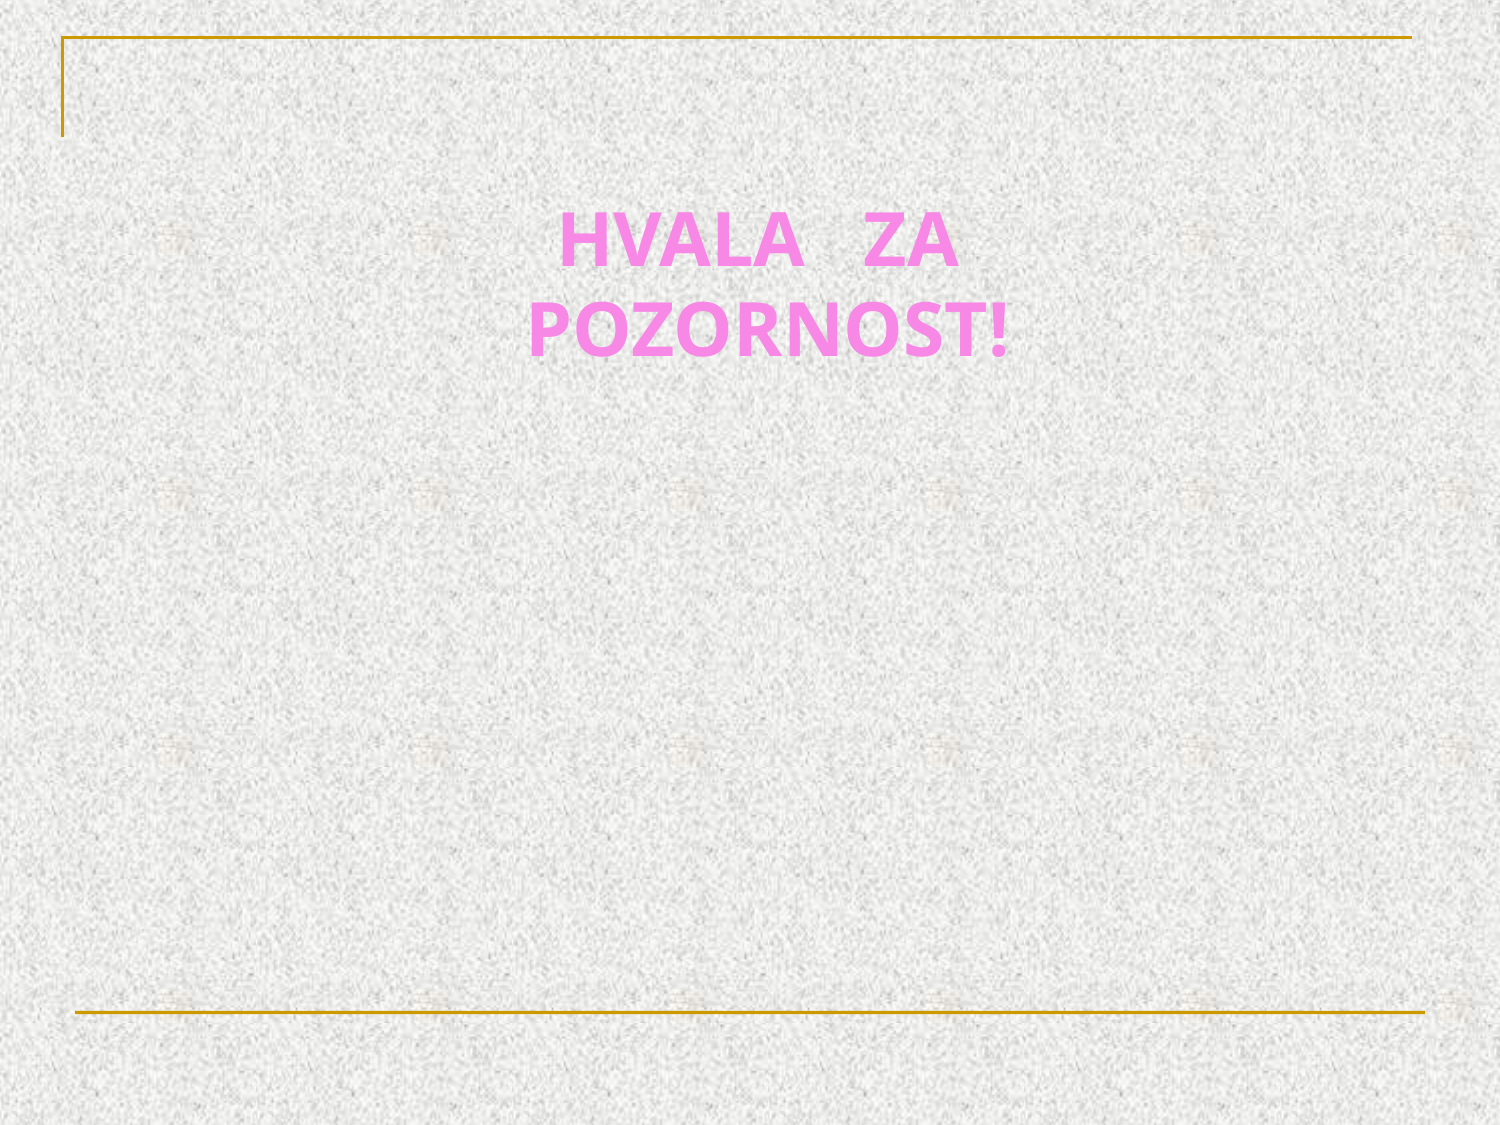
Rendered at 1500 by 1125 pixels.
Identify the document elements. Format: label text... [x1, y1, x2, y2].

text_box HVALA ZA POZORNOST! [135, 184, 1400, 784]
picture [0, 0, 1500, 1125]
